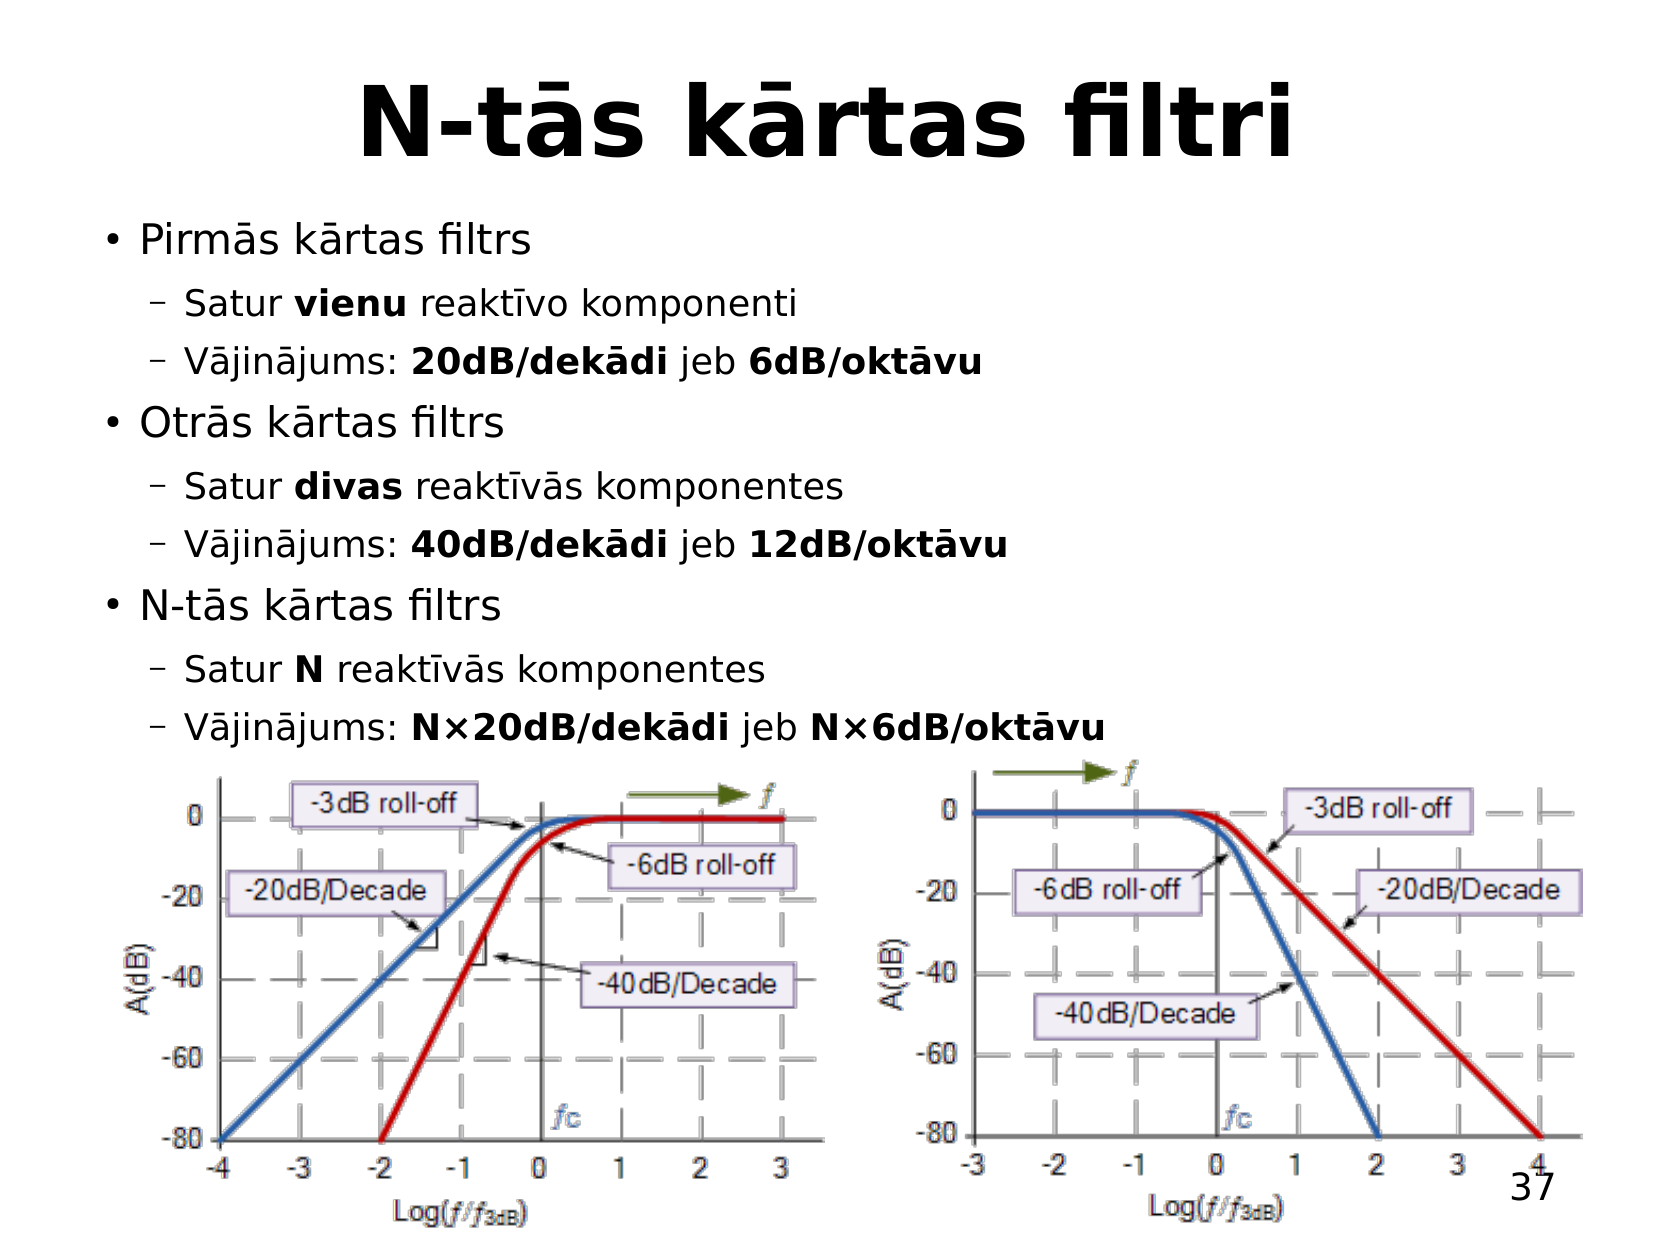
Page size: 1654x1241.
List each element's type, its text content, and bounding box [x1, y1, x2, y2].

title N-tās kārtas filtri [82, 49, 1571, 196]
picture [872, 750, 1583, 1229]
picture [118, 773, 825, 1232]
list Pirmās kārtas filtrs Satur vienu reaktīvo komponenti Vājinājums: 20dB/dekādi jeb 6dB/oktāvu Otrās kārtas filtrs Satur divas reaktīvās komponentes Vājinājums: 40dB/dekādi jeb 12dB/oktāvu N-tās kārtas filtrs Satur N reaktīvās komponentes Vājinājums: N×20dB/dekādi jeb N×6dB/oktāvu [94, 215, 1418, 756]
